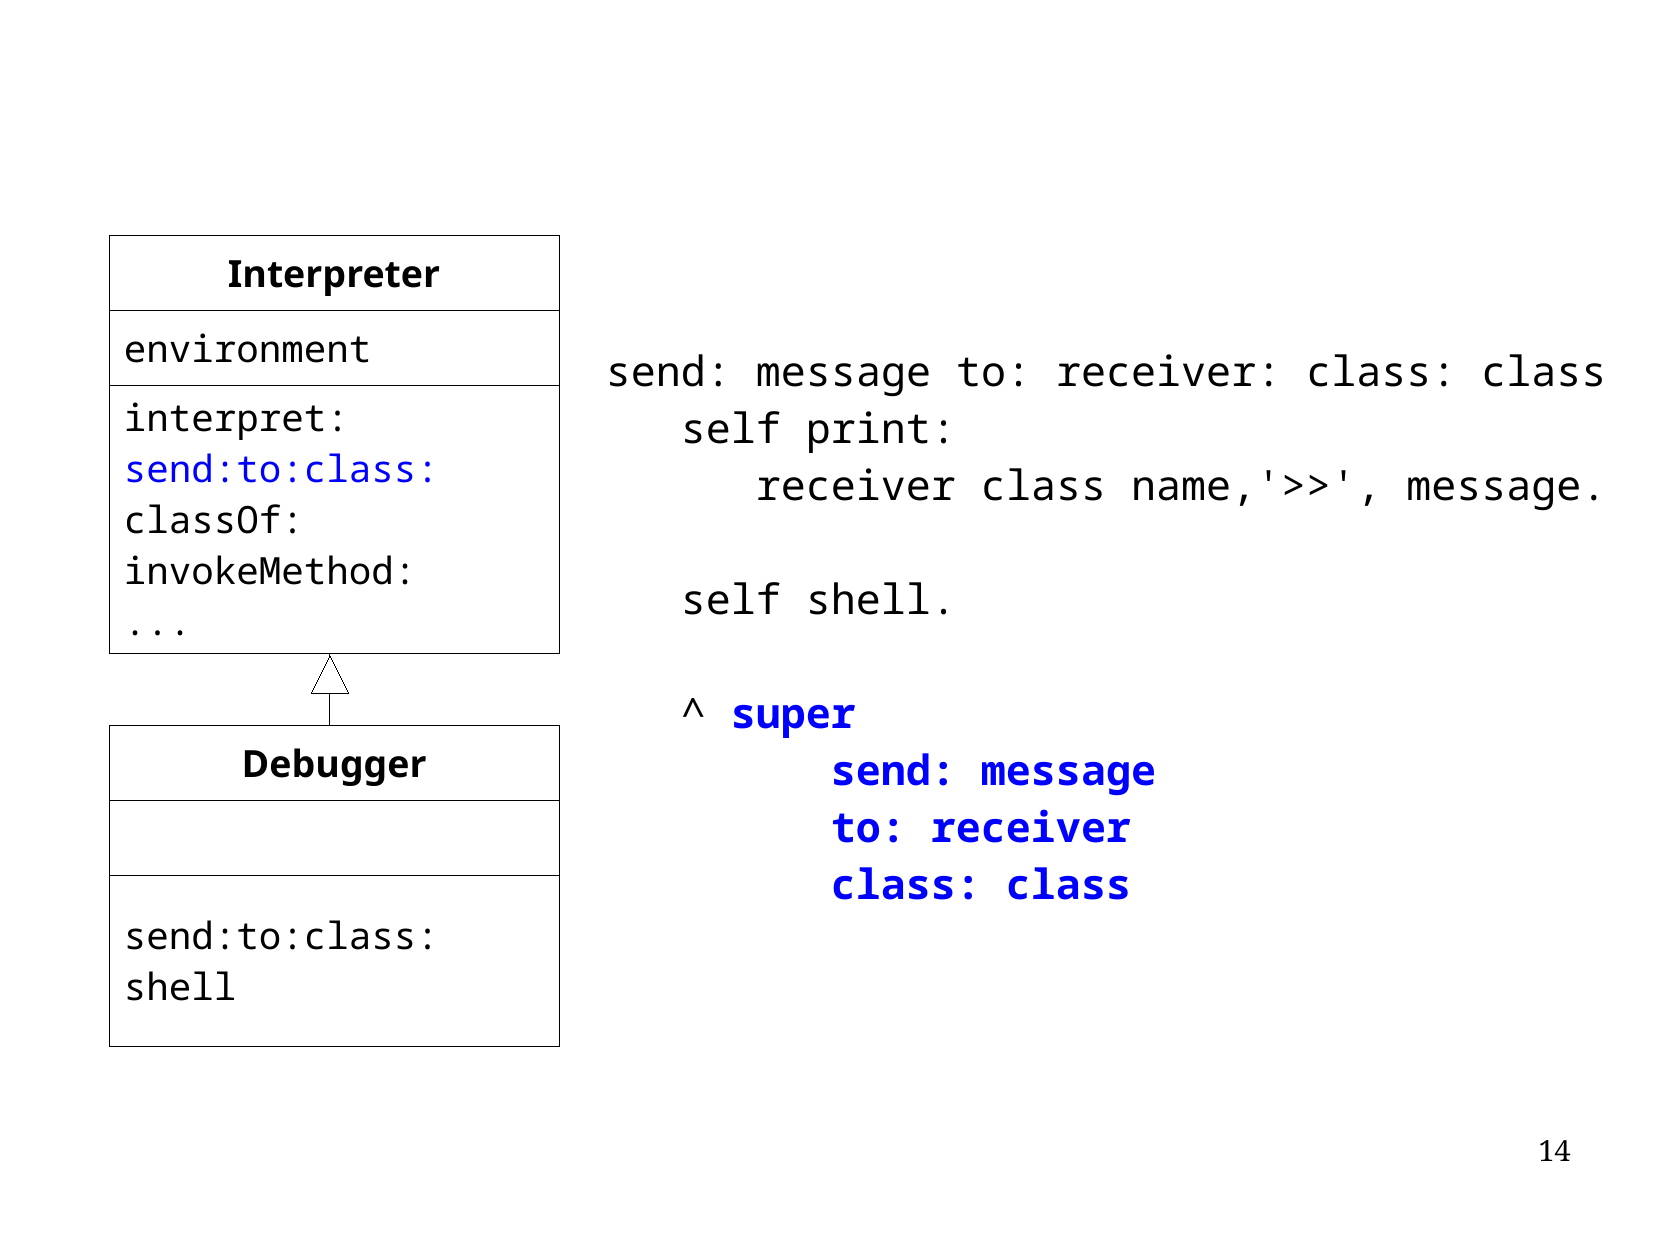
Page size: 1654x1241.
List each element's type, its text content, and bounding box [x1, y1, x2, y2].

subtitle send: message to: receiver: class: class self print: receiver class name,'>>', message. self shell. ^ super send: message to: receiver class: class [605, 75, 1654, 1179]
text_box interpret: send:to:class: classOf: invokeMethod: ... [109, 385, 560, 654]
text_box [109, 800, 560, 875]
text_box Interpreter [109, 235, 560, 310]
text_box [311, 655, 349, 694]
text_box Debugger [109, 725, 560, 800]
text_box environment [109, 310, 560, 385]
text_box send:to:class: shell [109, 875, 560, 1047]
